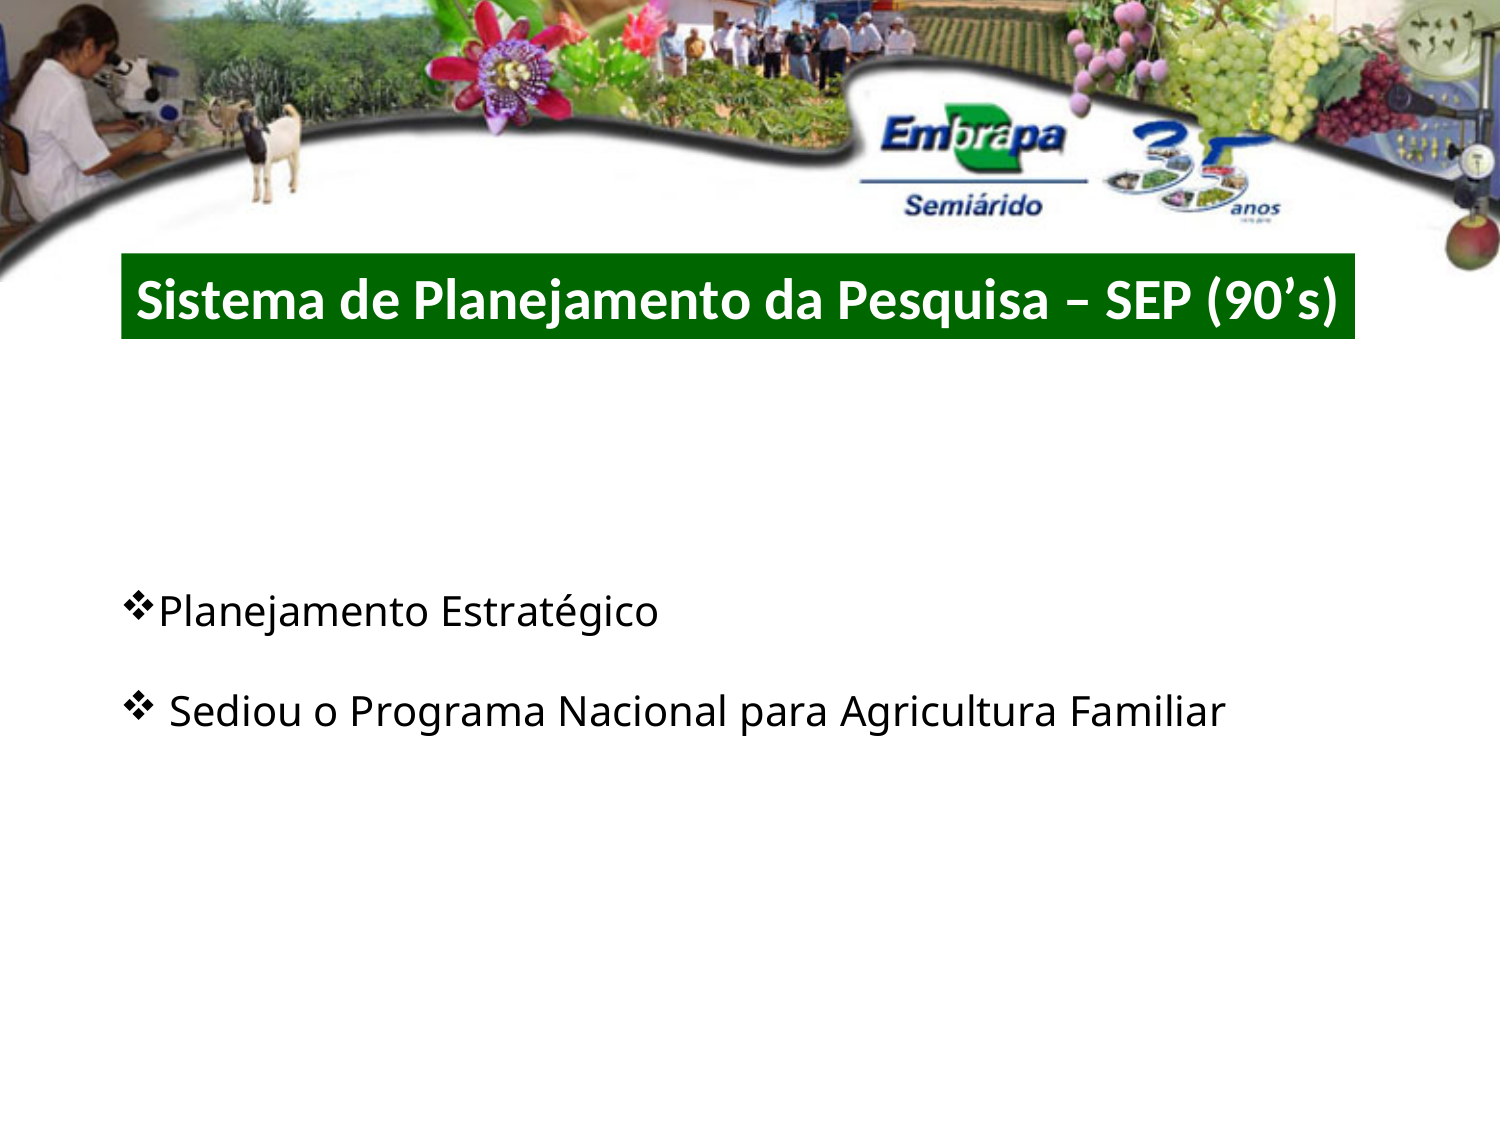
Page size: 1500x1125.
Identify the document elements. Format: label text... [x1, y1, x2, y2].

picture [0, 0, 1500, 282]
text_box Sistema de Planejamento da Pesquisa – SEP (90’s) [121, 253, 1355, 339]
text_box Planejamento Estratégico Sediou o Programa Nacional para Agricultura Familiar [105, 527, 1442, 843]
